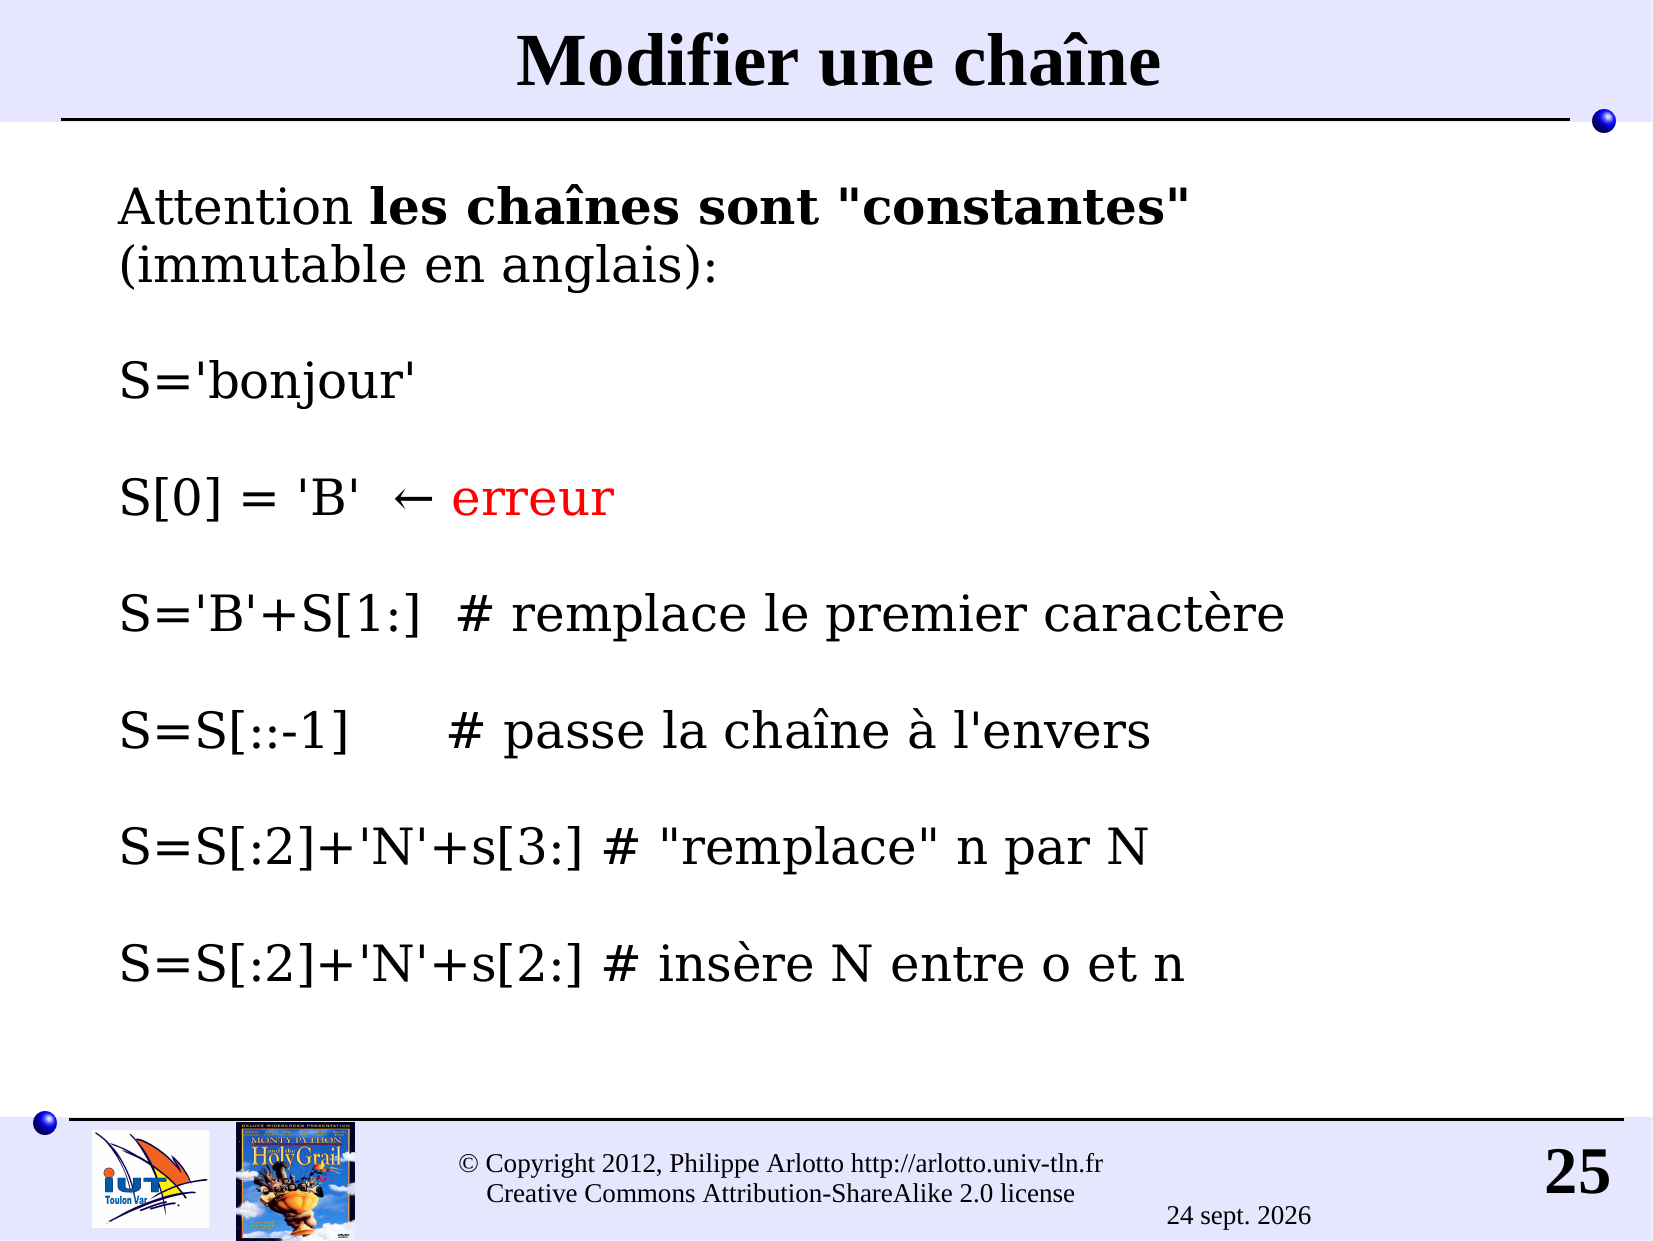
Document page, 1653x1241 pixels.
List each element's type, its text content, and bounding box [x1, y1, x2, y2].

picture [236, 1122, 355, 1241]
text_box Attention les chaînes sont "constantes" (immutable en anglais): S='bonjour' S[0] = 'B' ← erreur S='B'+S[1:] # remplace le premier caractère S=S[::-1] # passe la chaîne à l'envers S=S[:2]+'N'+s[3:] # "remplace" n par N S=S[:2]+'N'+s[2:] # insère N entre o et n [118, 177, 1288, 1110]
title Modifier une chaîne [95, 14, 1585, 107]
